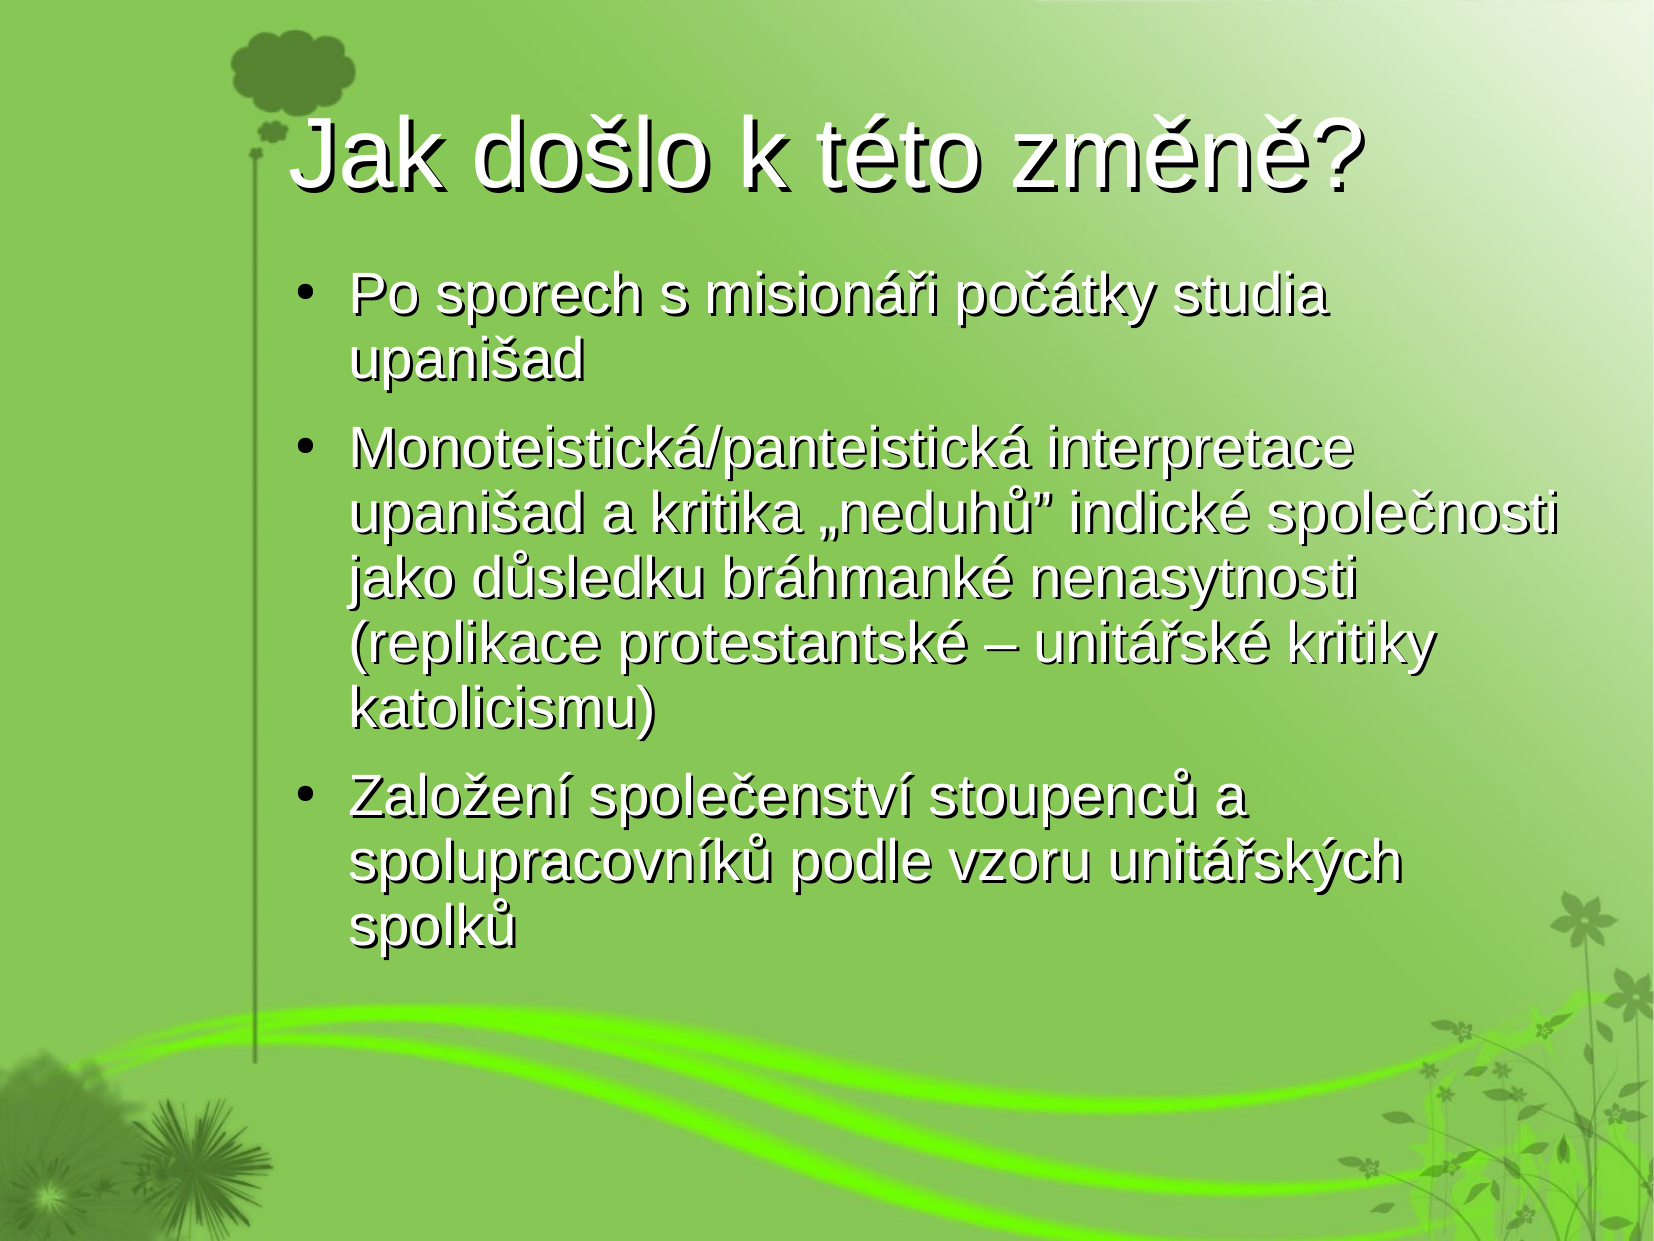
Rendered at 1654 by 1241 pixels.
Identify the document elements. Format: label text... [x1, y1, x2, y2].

picture [0, 0, 1654, 1241]
list Po sporech s misionáři počátky studia upanišad Monoteistická/panteistická interpretace upanišad a kritika „neduhů” indické společnosti jako důsledku bráhmanké nenasytnosti (replikace protestantské – unitářské kritiky katolicismu) Založení společenství stoupenců a spolupracovníků podle vzoru unitářských spolků [206, 260, 1571, 1065]
title Jak došlo k této změně? [82, 56, 1571, 250]
